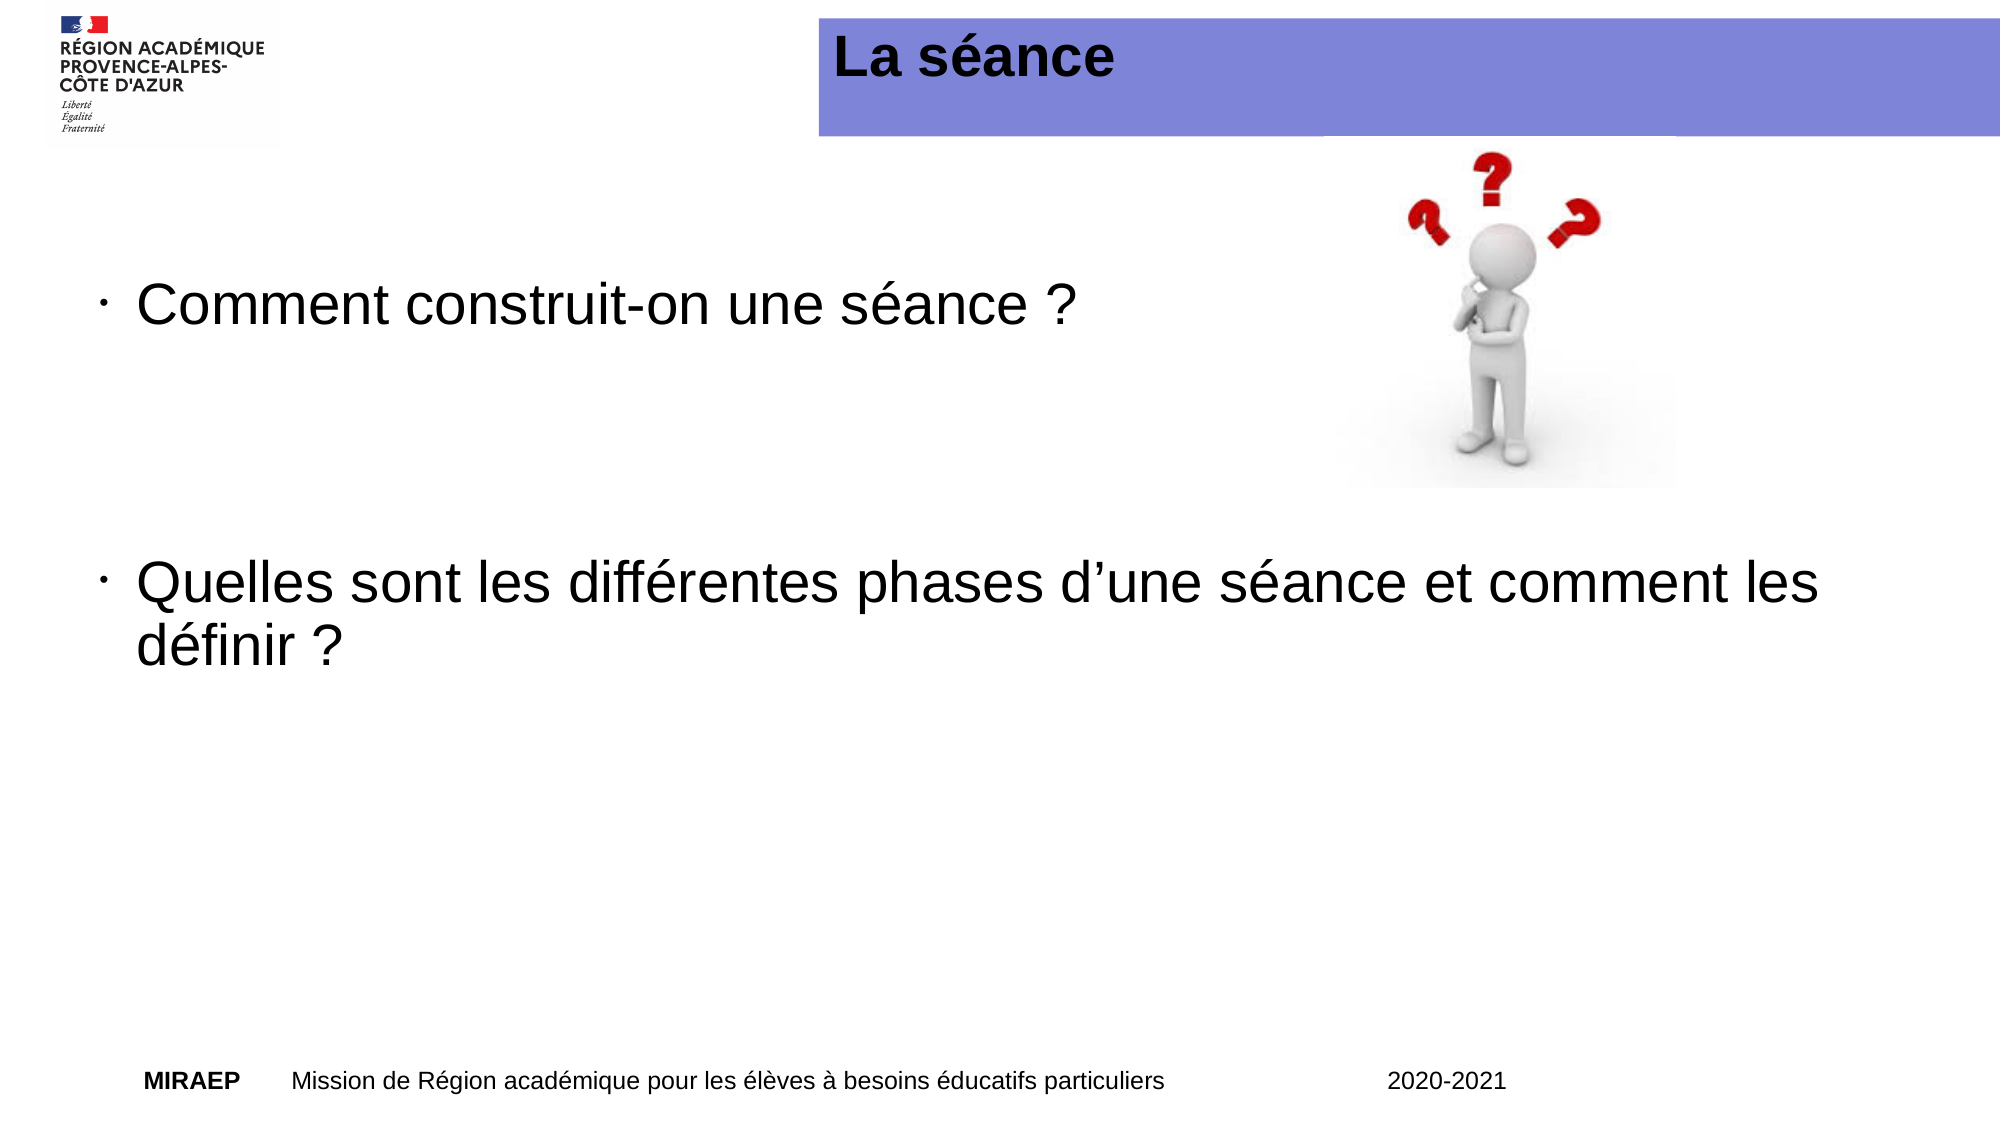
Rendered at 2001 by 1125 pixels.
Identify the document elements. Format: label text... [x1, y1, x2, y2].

picture [44, 0, 281, 149]
picture [1324, 136, 1676, 489]
title La séance [818, 18, 2000, 137]
list Comment construit-on une séance ? Quelles sont les différentes phases d’une séance et comment les définir ? [84, 267, 1916, 858]
